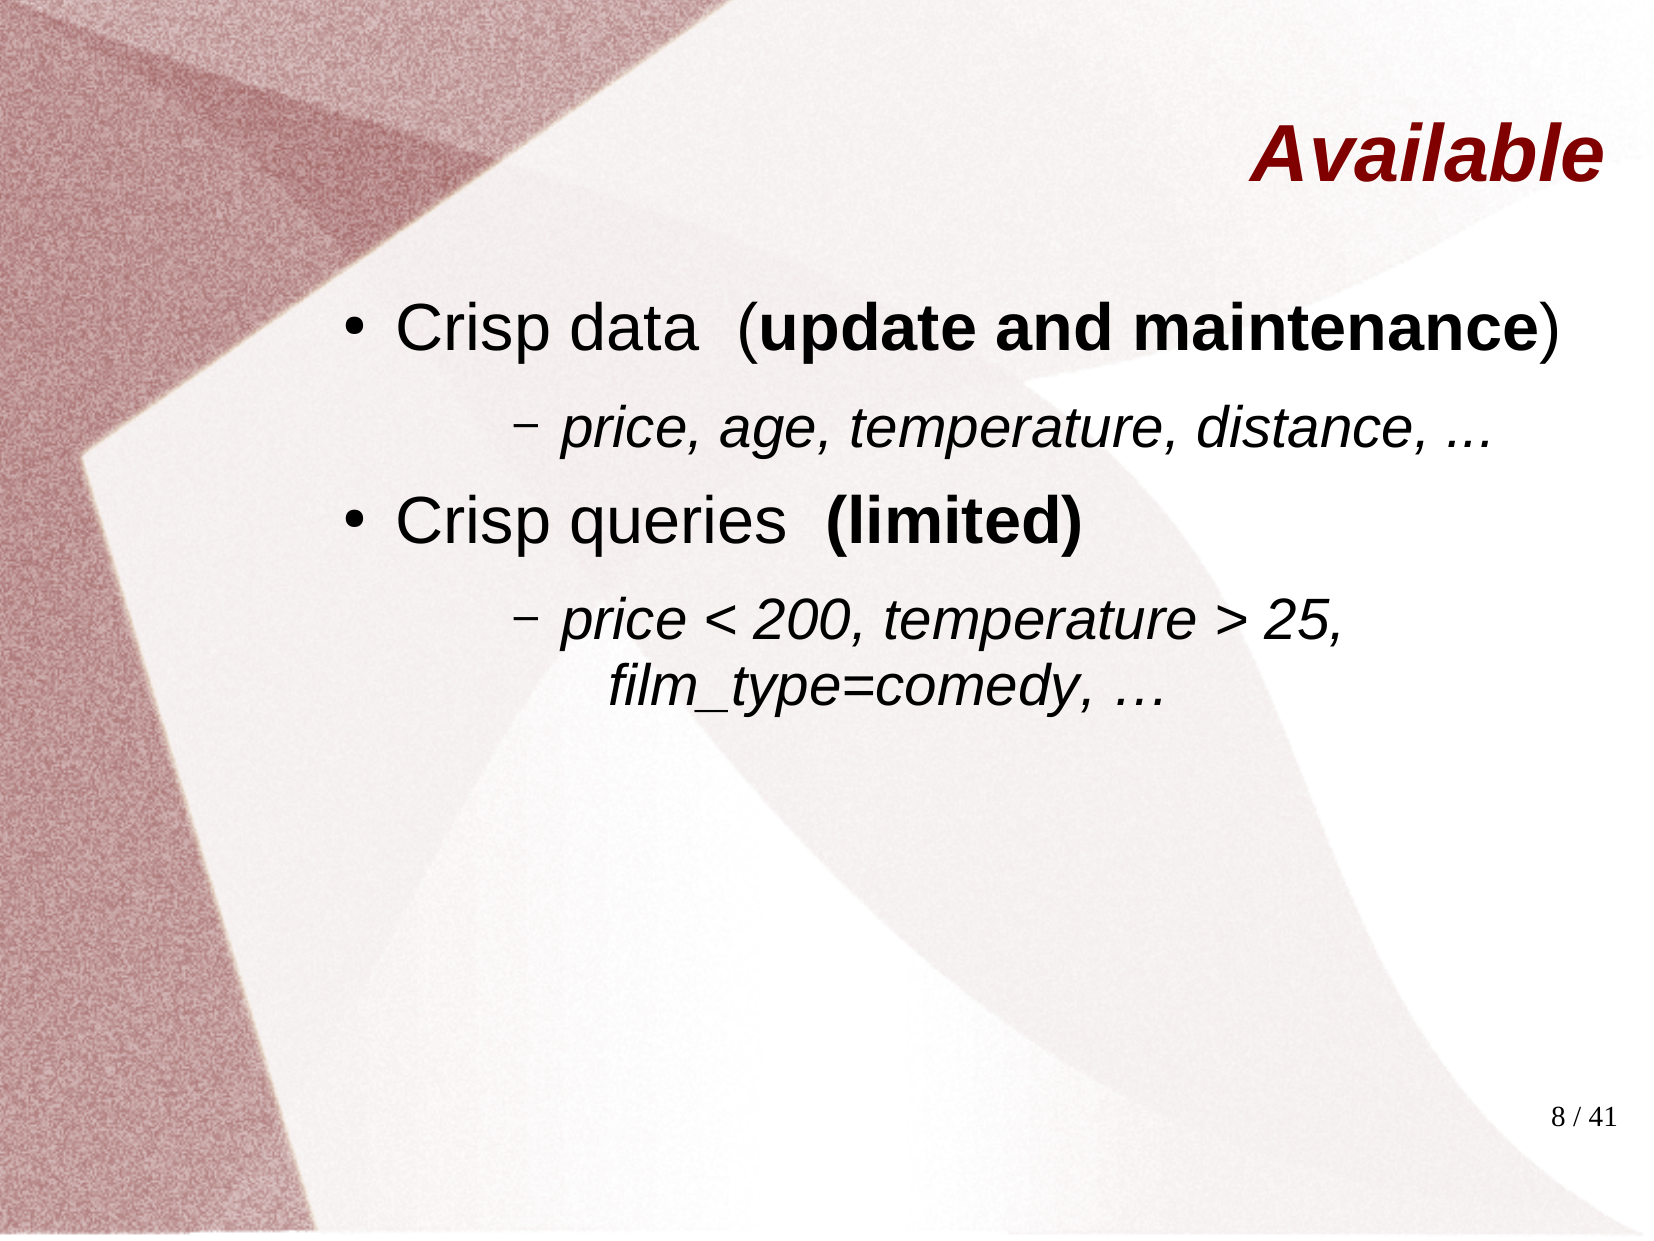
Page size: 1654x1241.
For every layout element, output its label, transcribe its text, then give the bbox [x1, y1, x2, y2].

title Available [495, 49, 1607, 257]
picture [0, 0, 1654, 1241]
list Crisp data (update and maintenance) price, age, temperature, distance, ... Crisp queries (limited) price < 200, temperature > 25, film_type=comedy, … [324, 290, 1601, 1010]
